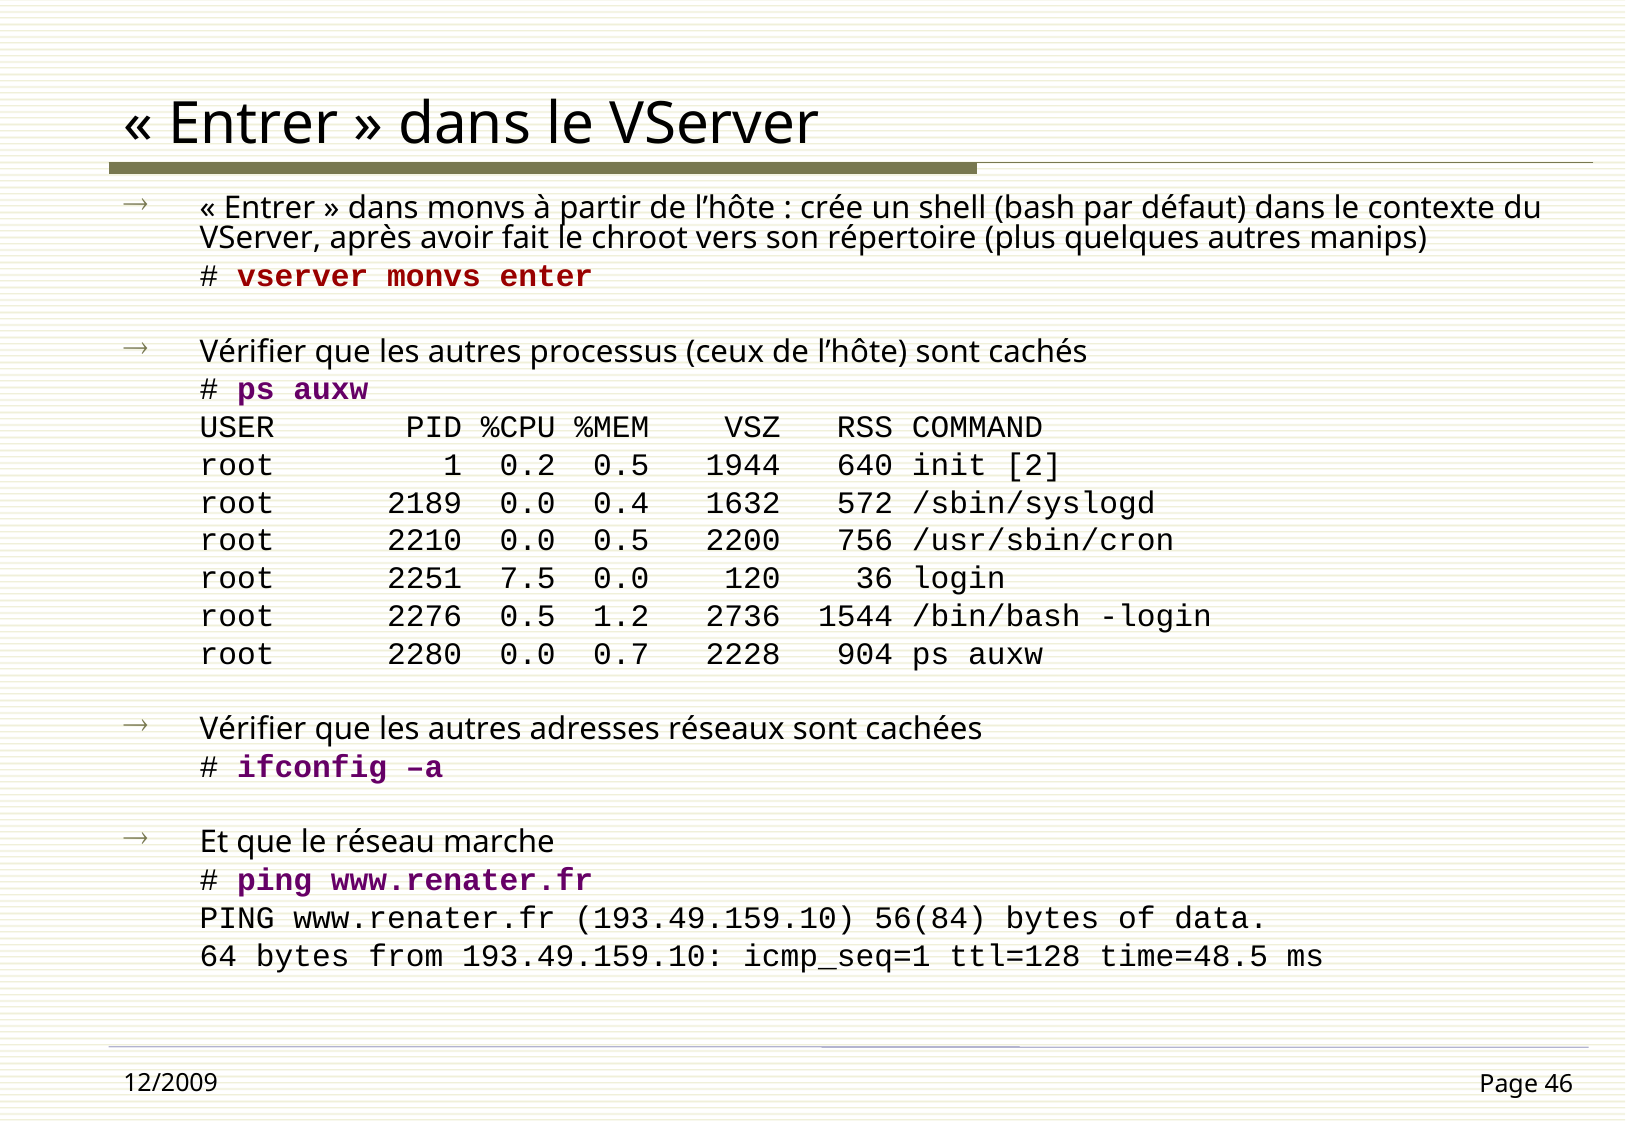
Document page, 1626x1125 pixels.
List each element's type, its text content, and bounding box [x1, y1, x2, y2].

title « Entrer » dans le VServer [108, 12, 1596, 163]
picture [0, 0, 1626, 1125]
list « Entrer » dans monvs à partir de l’hôte : crée un shell (bash par défaut) dans le contexte du VServer, après avoir fait le chroot vers son répertoire (plus quelques autres manips)‏ # vserver monvs enter Vérifier que les autres processus (ceux de l’hôte) sont cachés # ps auxw USER PID %CPU %MEM VSZ RSS COMMAND root 1 0.2 0.5 1944 640 init [2] root 2189 0.0 0.4 1632 572 /sbin/syslogd root 2210 0.0 0.5 2200 756 /usr/sbin/cron root 2251 7.5 0.0 120 36 login root 2276 0.5 1.2 2736 1544 /bin/bash -login root 2280 0.0 0.7 2228 904 ps auxw Vérifier que les autres adresses réseaux sont cachées # ifconfig –a Et que le réseau marche # ping www.renater.fr PING www.renater.fr (193.49.159.10) 56(84) bytes of data. 64 bytes from 193.49.159.10: icmp_seq=1 ttl=128 time=48.5 ms [108, 187, 1595, 1035]
